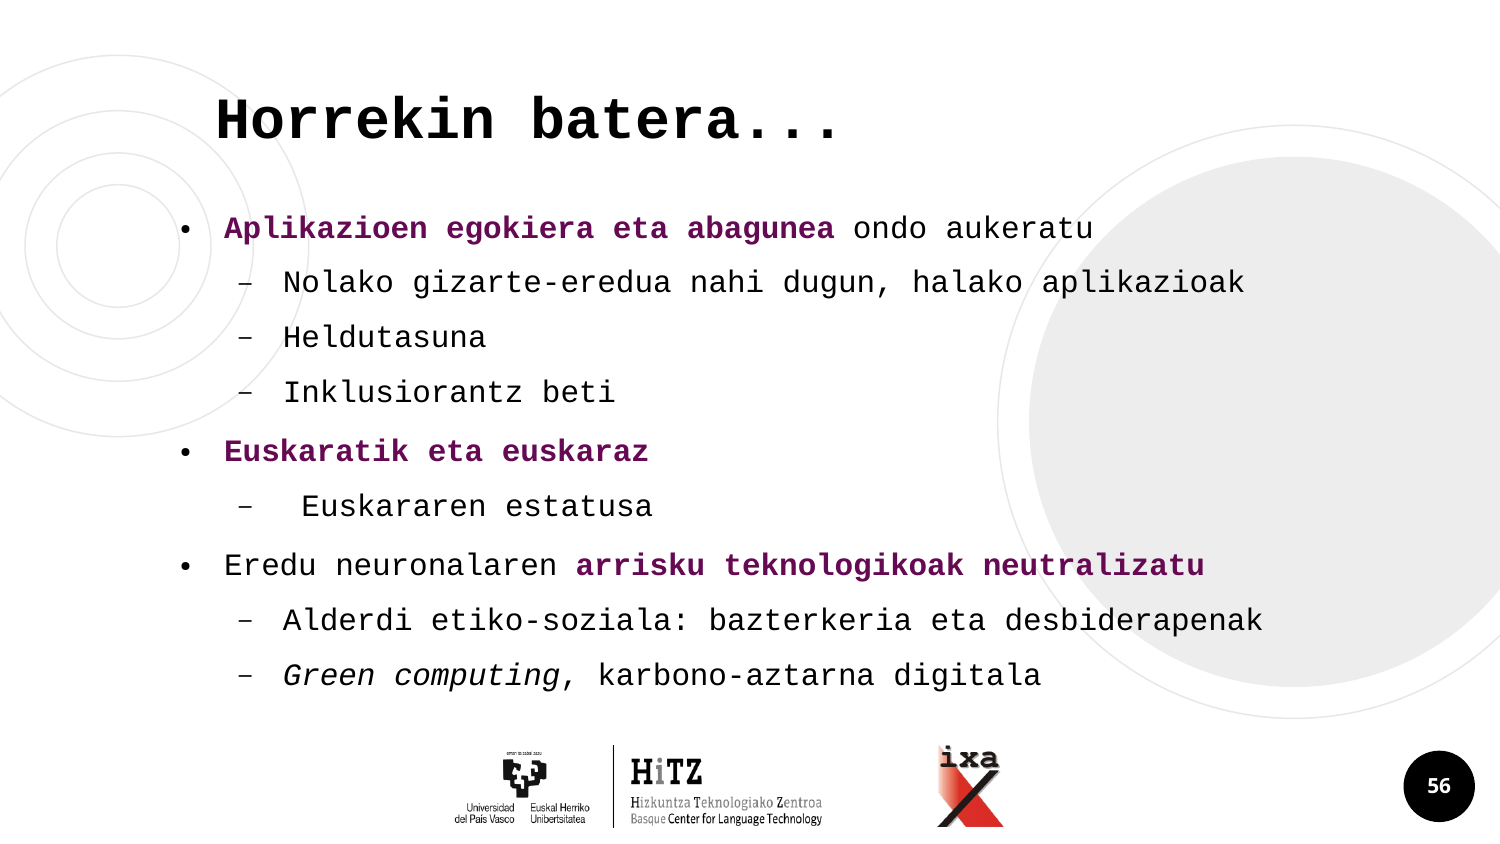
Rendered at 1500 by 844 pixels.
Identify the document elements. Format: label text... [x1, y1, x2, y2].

text_box Horrekin batera... [200, 82, 1335, 178]
picture [937, 744, 1004, 827]
picture [450, 745, 827, 828]
text_box <zenbakia> [1403, 750, 1475, 823]
list Aplikazioen egokiera eta abagunea ondo aukeratu Nolako gizarte-eredua nahi dugun, halako aplikazioak Heldutasuna Inklusiorantz beti Euskaratik eta euskaraz Euskararen estatusa Eredu neuronalaren arrisku teknologikoak neutralizatu Alderdi etiko-soziala: bazterkeria eta desbiderapenak Green computing, karbono-aztarna digitala [165, 212, 1288, 733]
